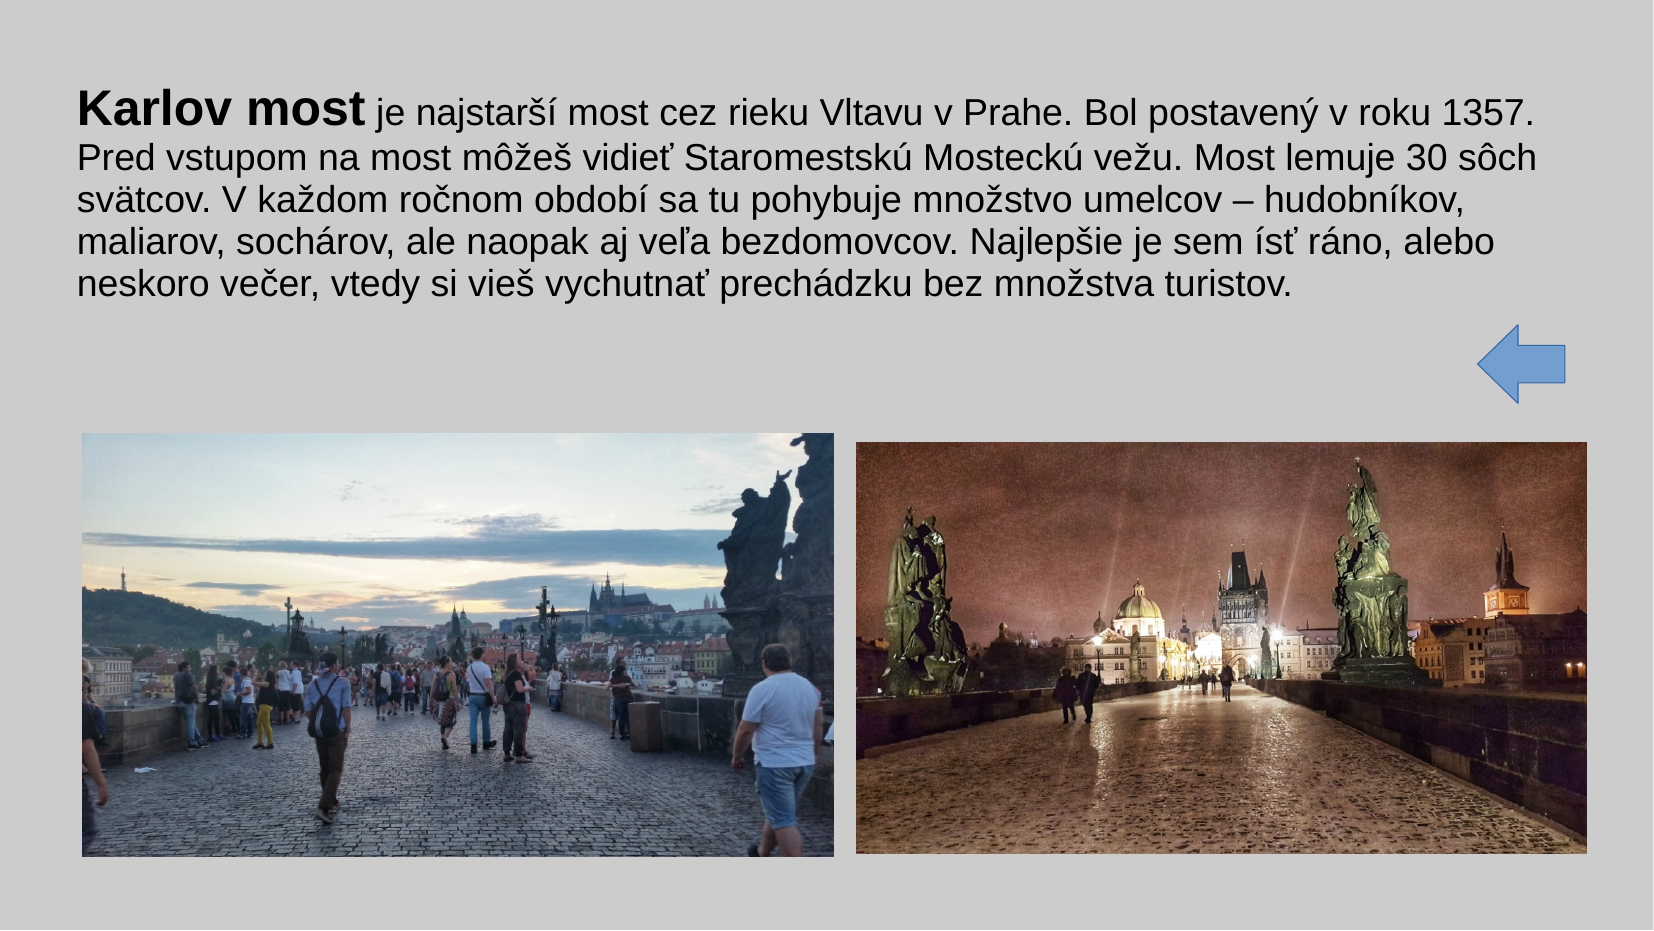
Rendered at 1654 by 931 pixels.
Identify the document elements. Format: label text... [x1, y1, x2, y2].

list Karlov most je najstarší most cez rieku Vltavu v Prahe. Bol postavený v roku 1357. Pred vstupom na most môžeš vidieť Staromestskú Mosteckú vežu. Most lemuje 30 sôch svätcov. V každom ročnom období sa tu pohybuje množstvo umelcov – hudobníkov, maliarov, sochárov, ale naopak aj veľa bezdomovcov. Najlepšie je sem ísť ráno, alebo neskoro večer, vtedy si vieš vychutnať prechádzku bez množstva turistov. [76, 80, 1595, 355]
text_box [1477, 324, 1565, 404]
picture [82, 433, 834, 857]
picture [856, 442, 1587, 854]
